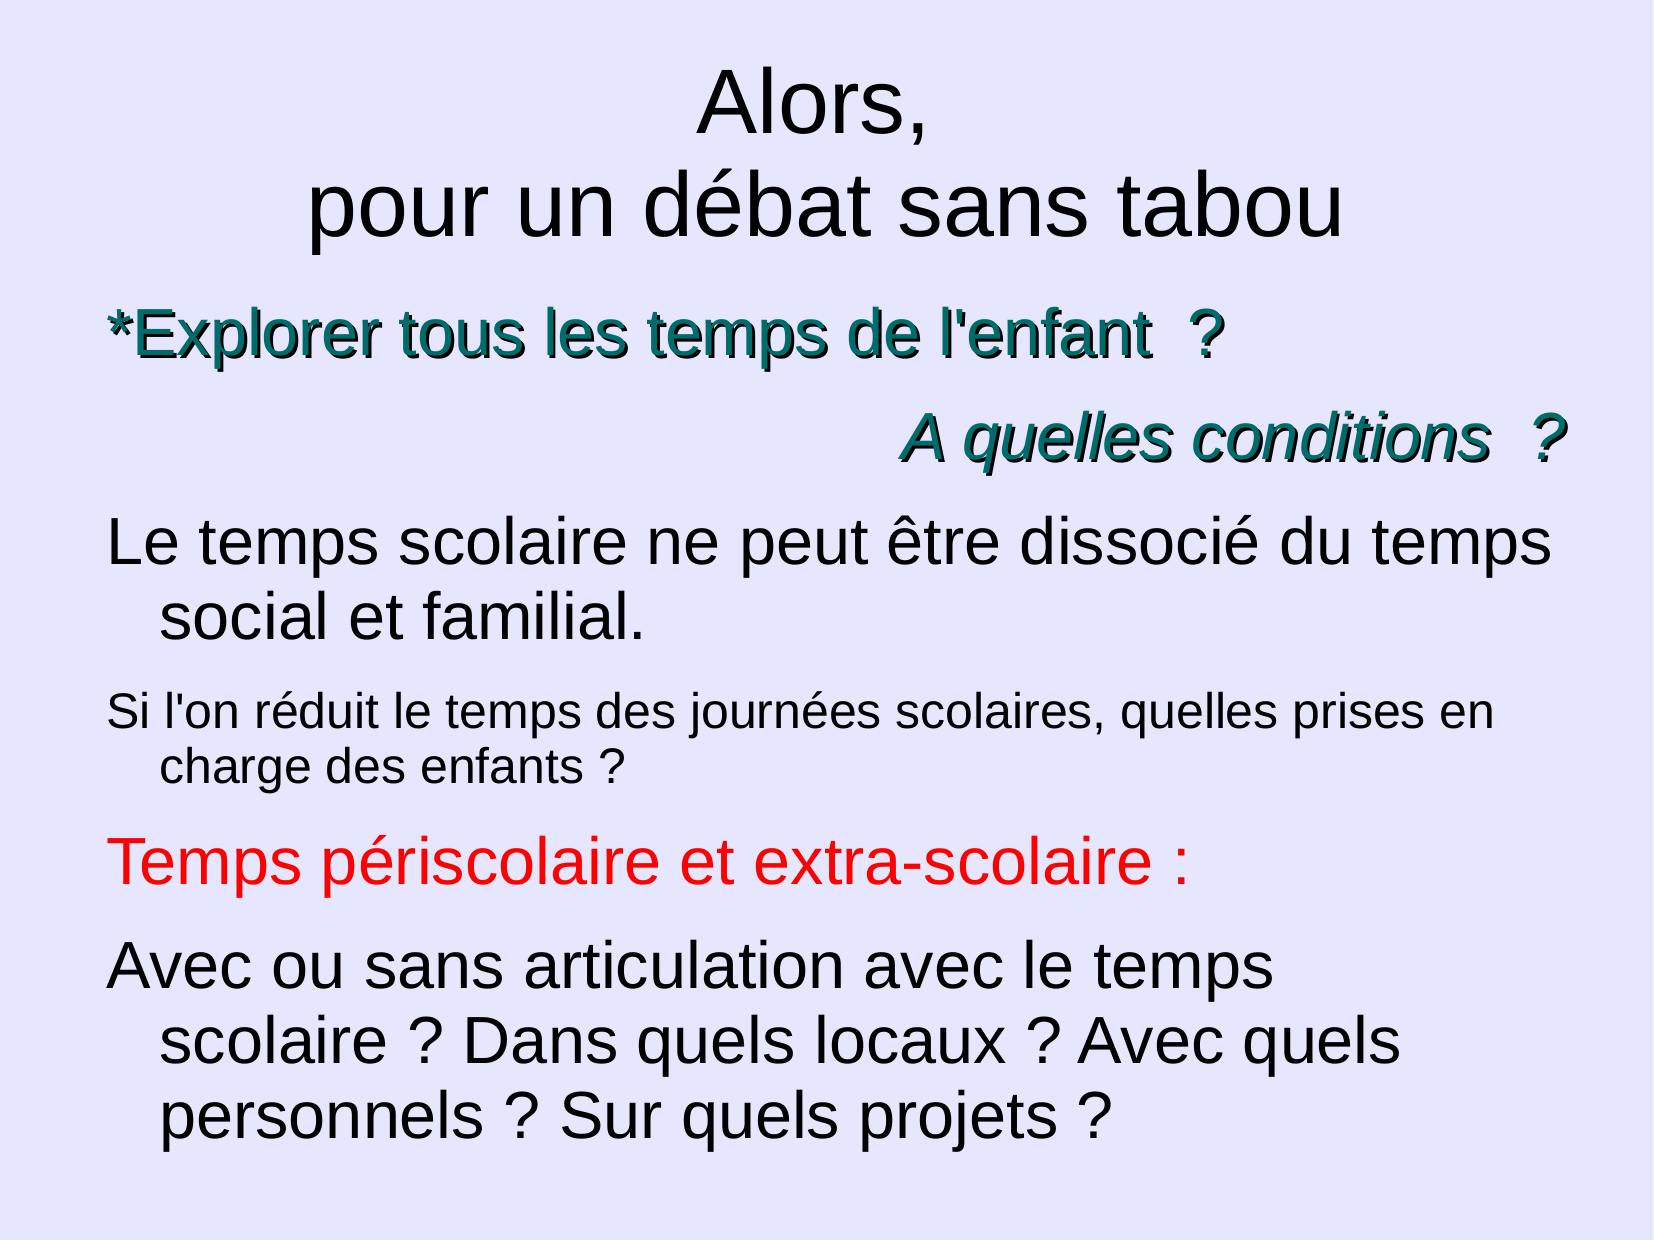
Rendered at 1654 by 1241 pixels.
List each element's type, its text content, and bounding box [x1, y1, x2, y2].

title Alors, pour un débat sans tabou [82, 49, 1571, 257]
list *Explorer tous les temps de l'enfant ? A quelles conditions ? Le temps scolaire ne peut être dissocié du temps social et familial. Si l'on réduit le temps des journées scolaires, quelles prises en charge des enfants ? Temps périscolaire et extra-scolaire : Avec ou sans articulation avec le temps scolaire ? Dans quels locaux ? Avec quels personnels ? Sur quels projets ? [88, 295, 1577, 1153]
